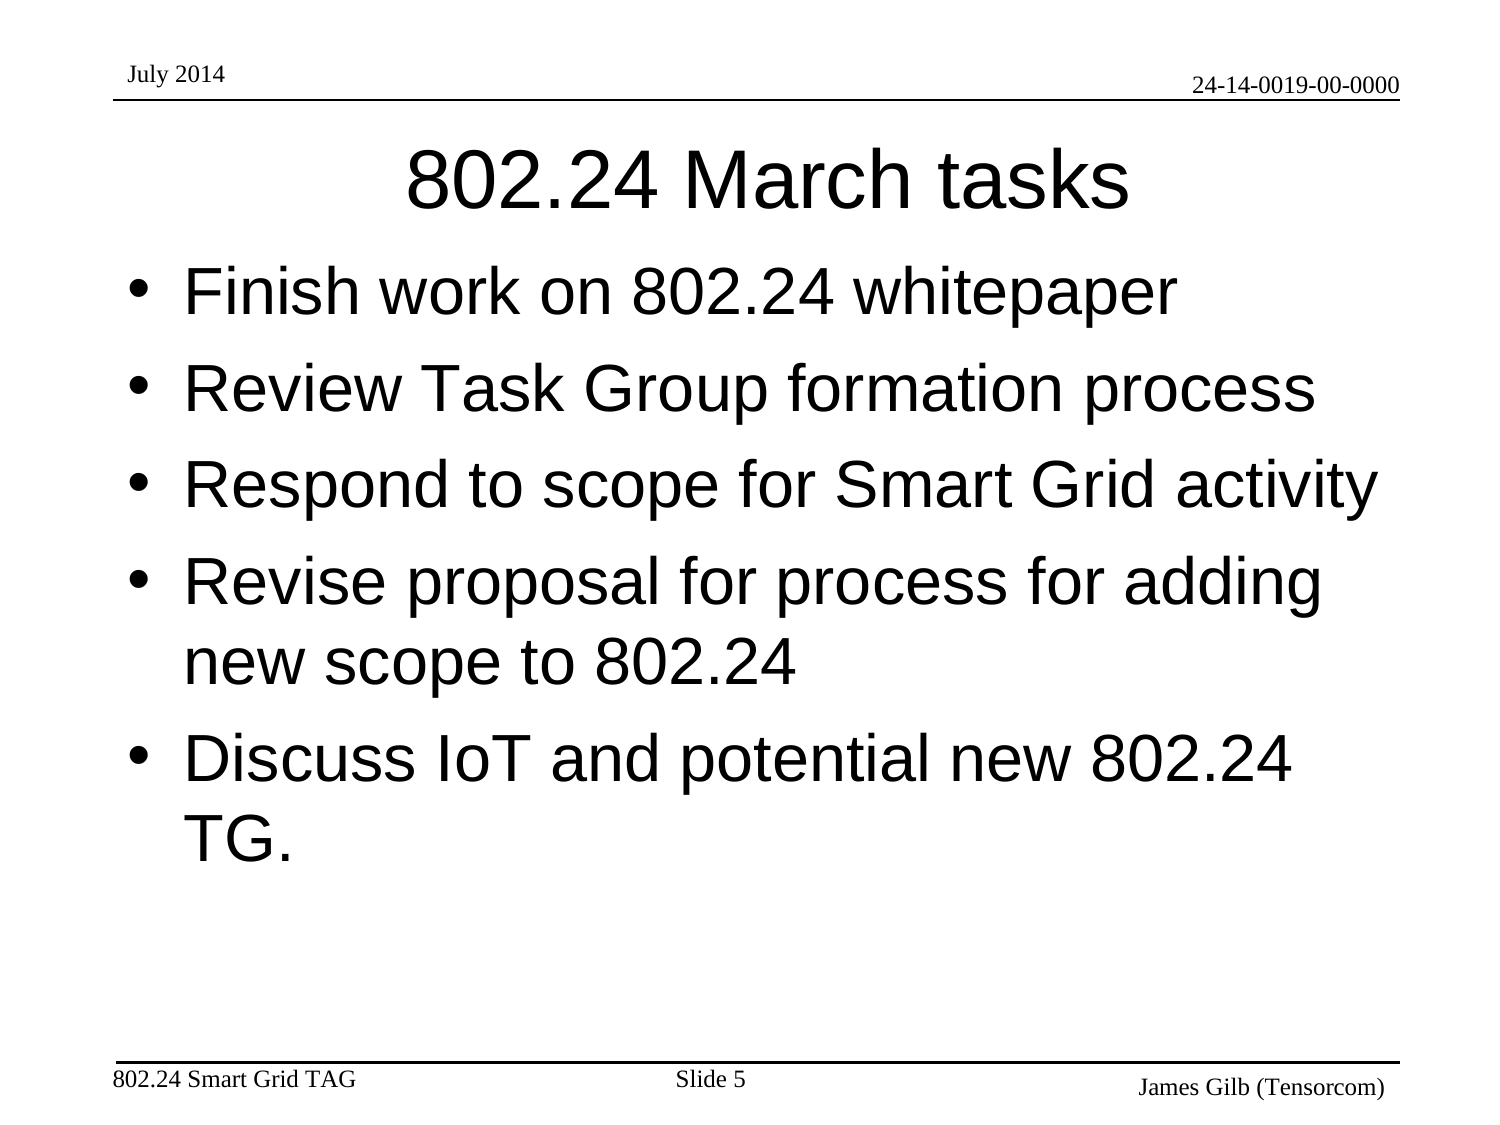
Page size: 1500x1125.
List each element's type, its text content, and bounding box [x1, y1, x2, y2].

title 802.24 March tasks [112, 112, 1426, 238]
list Finish work on 802.24 whitepaper Review Task Group formation process Respond to scope for Smart Grid activity Revise proposal for process for adding new scope to 802.24 Discuss IoT and potential new 802.24 TG. [112, 239, 1426, 1051]
